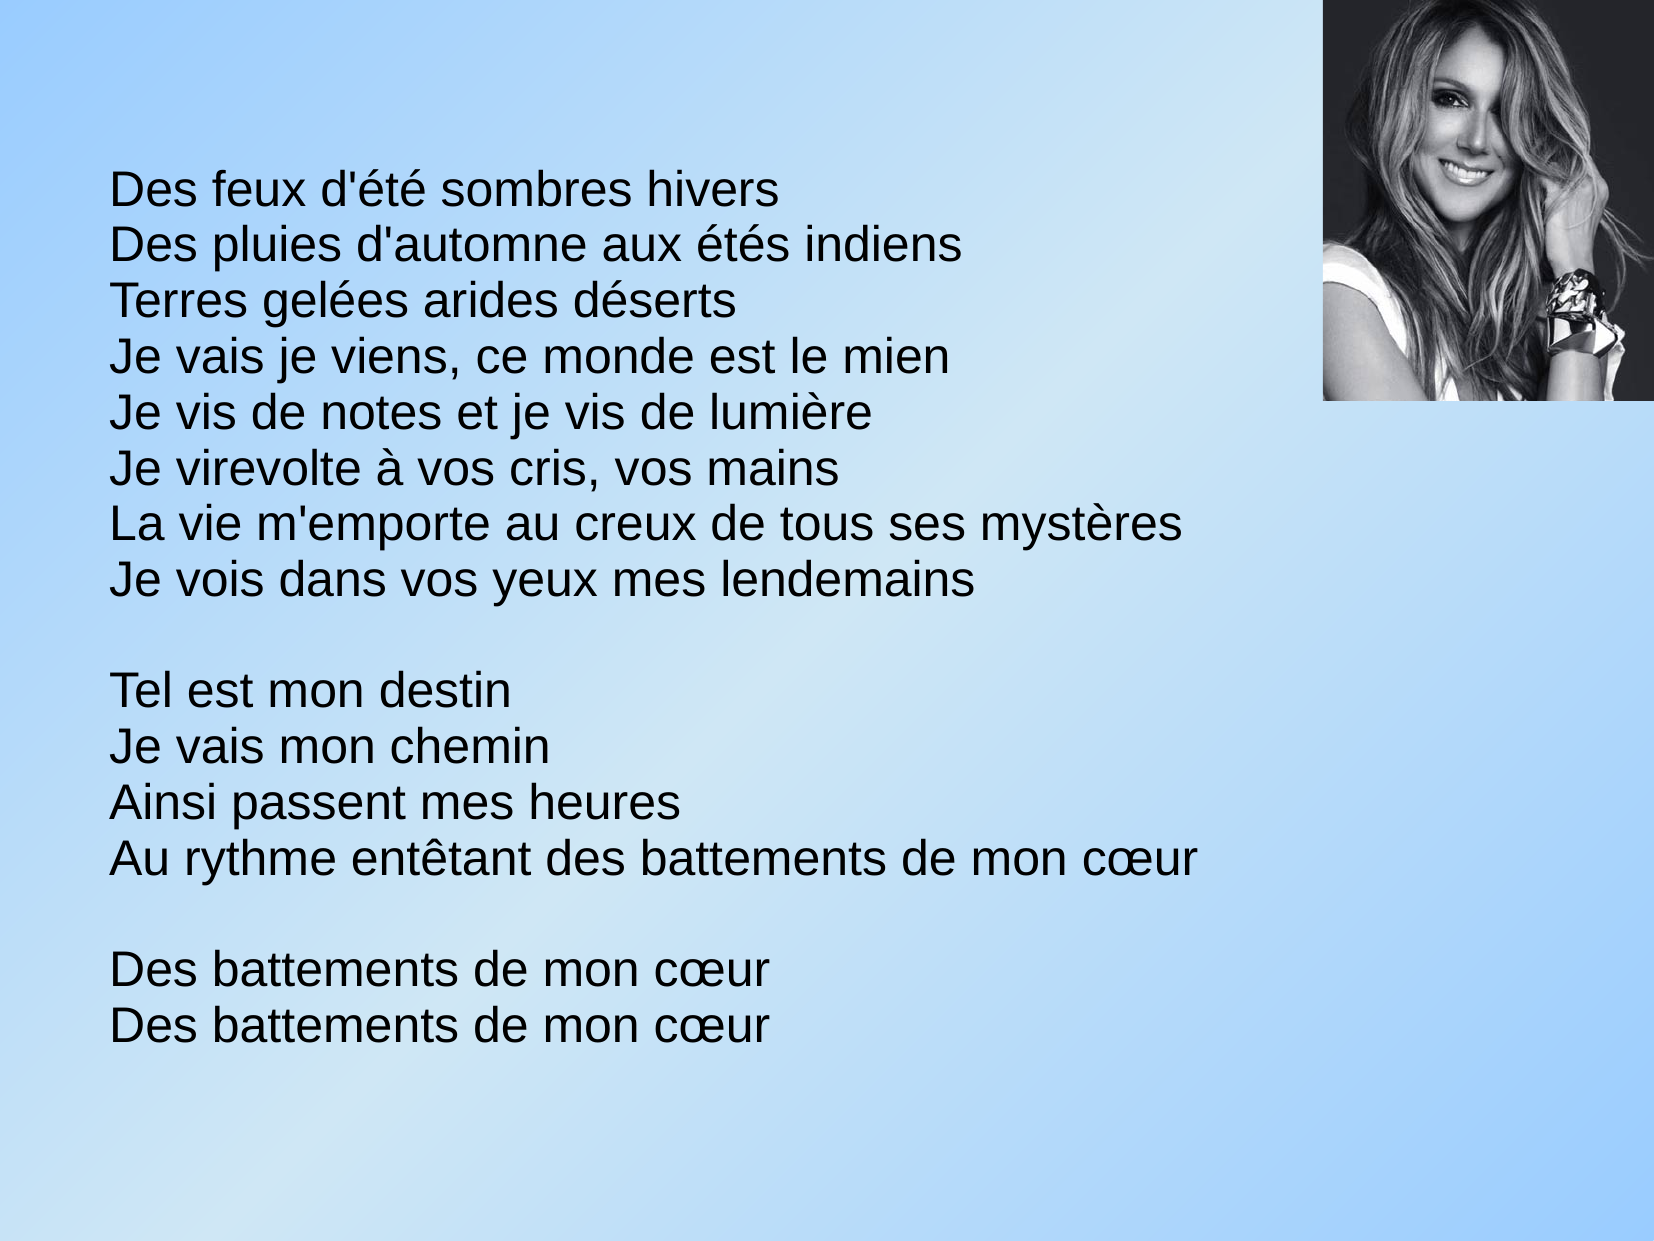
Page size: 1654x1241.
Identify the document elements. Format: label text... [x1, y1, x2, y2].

text_box Des feux d'été sombres hivers Des pluies d'automne aux étés indiens Terres gelées arides déserts Je vais je viens, ce monde est le mien Je vis de notes et je vis de lumière Je virevolte à vos cris, vos mains La vie m'emporte au creux de tous ses mystères Je vois dans vos yeux mes lendemains Tel est mon destin Je vais mon chemin Ainsi passent mes heures Au rythme entêtant des battements de mon cœur Des battements de mon cœur Des battements de mon cœur [94, 153, 1524, 1061]
picture [1322, 0, 1654, 401]
